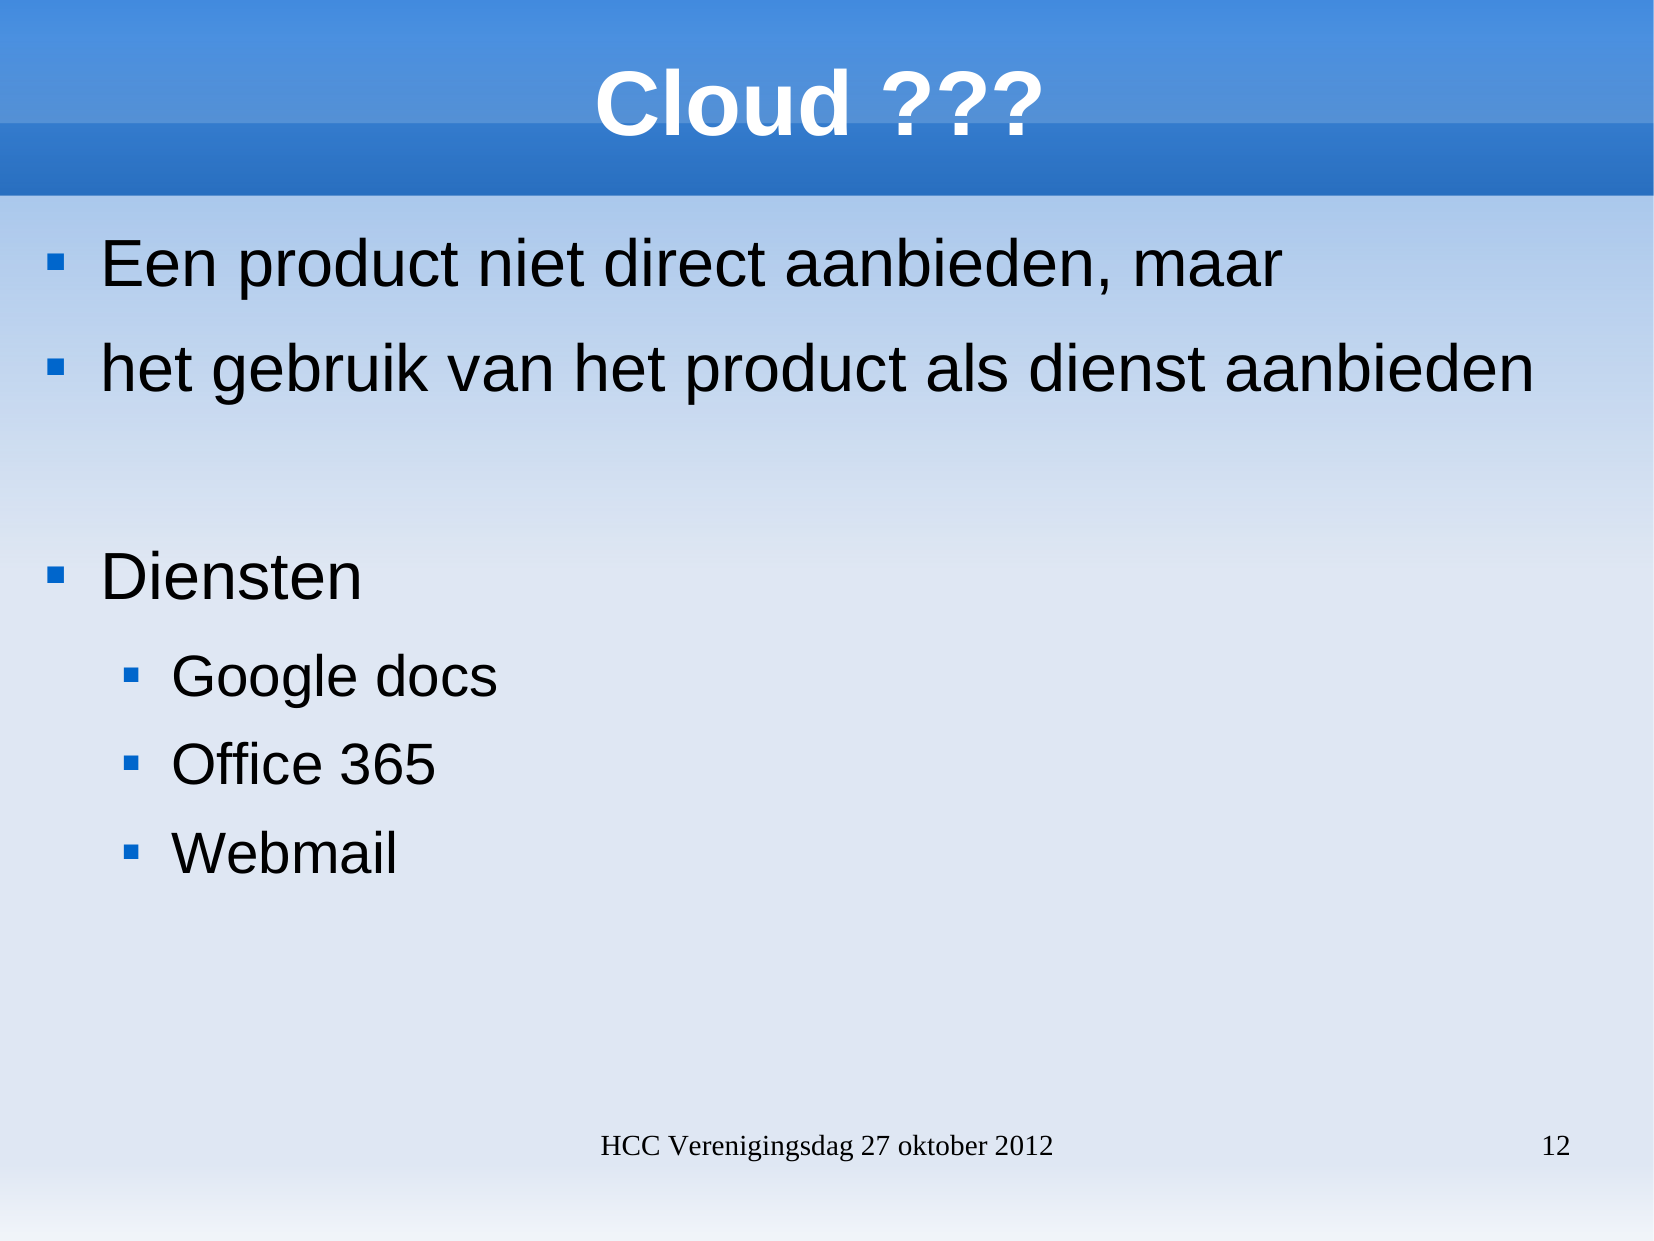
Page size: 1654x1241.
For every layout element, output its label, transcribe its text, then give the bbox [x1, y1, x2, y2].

title Cloud ??? [76, 7, 1565, 200]
list Een product niet direct aanbieden, maar het gebruik van het product als dienst aanbieden Diensten Google docs Office 365 Webmail [29, 226, 1571, 1030]
picture [0, 0, 1654, 1241]
